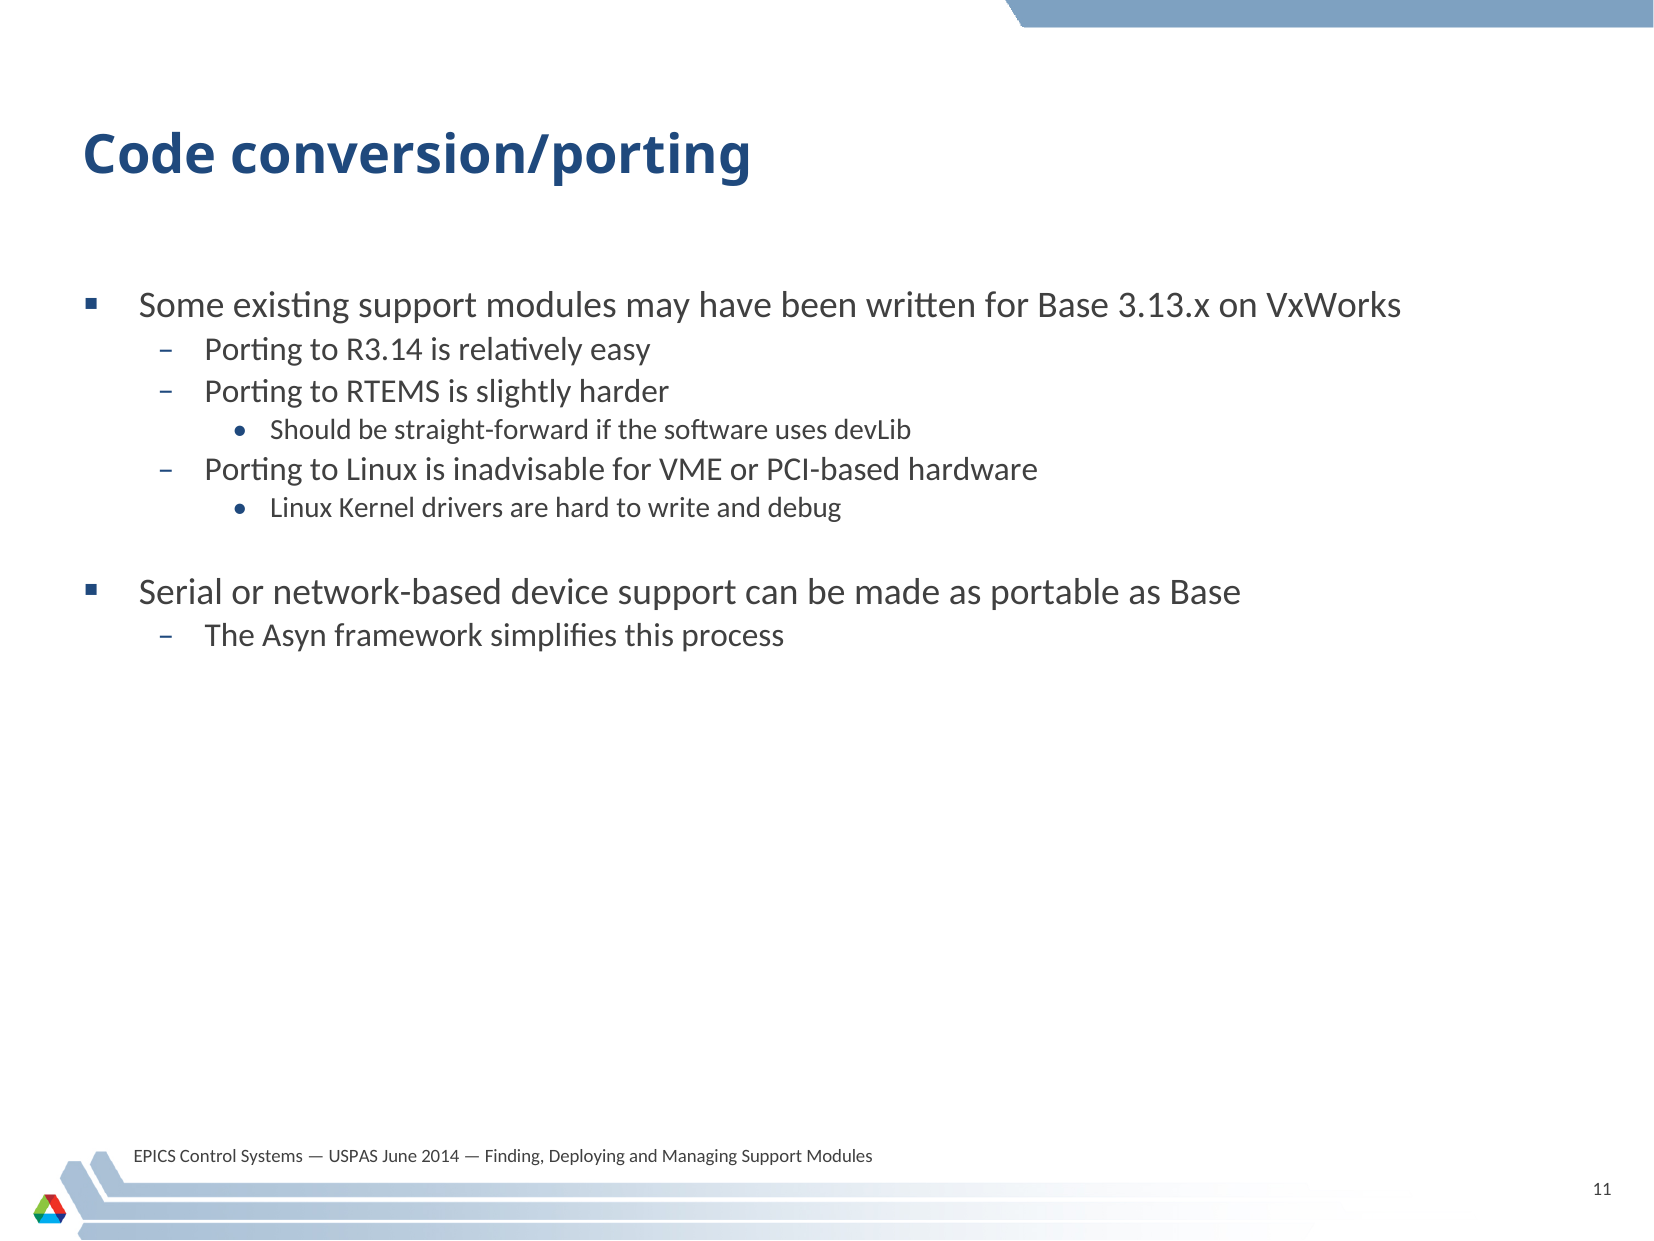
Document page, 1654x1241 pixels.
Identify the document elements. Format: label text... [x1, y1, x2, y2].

picture [0, 1143, 1654, 1240]
title Code conversion/porting [82, 49, 1571, 257]
picture [0, 0, 1654, 29]
list Some existing support modules may have been written for Base 3.13.x on VxWorks Porting to R3.14 is relatively easy Porting to RTEMS is slightly harder Should be straight-forward if the software uses devLib Porting to Linux is inadvisable for VME or PCI-based hardware Linux Kernel drivers are hard to write and debug Serial or network-based device support can be made as portable as Base The Asyn framework simplifies this process [82, 289, 1571, 1009]
